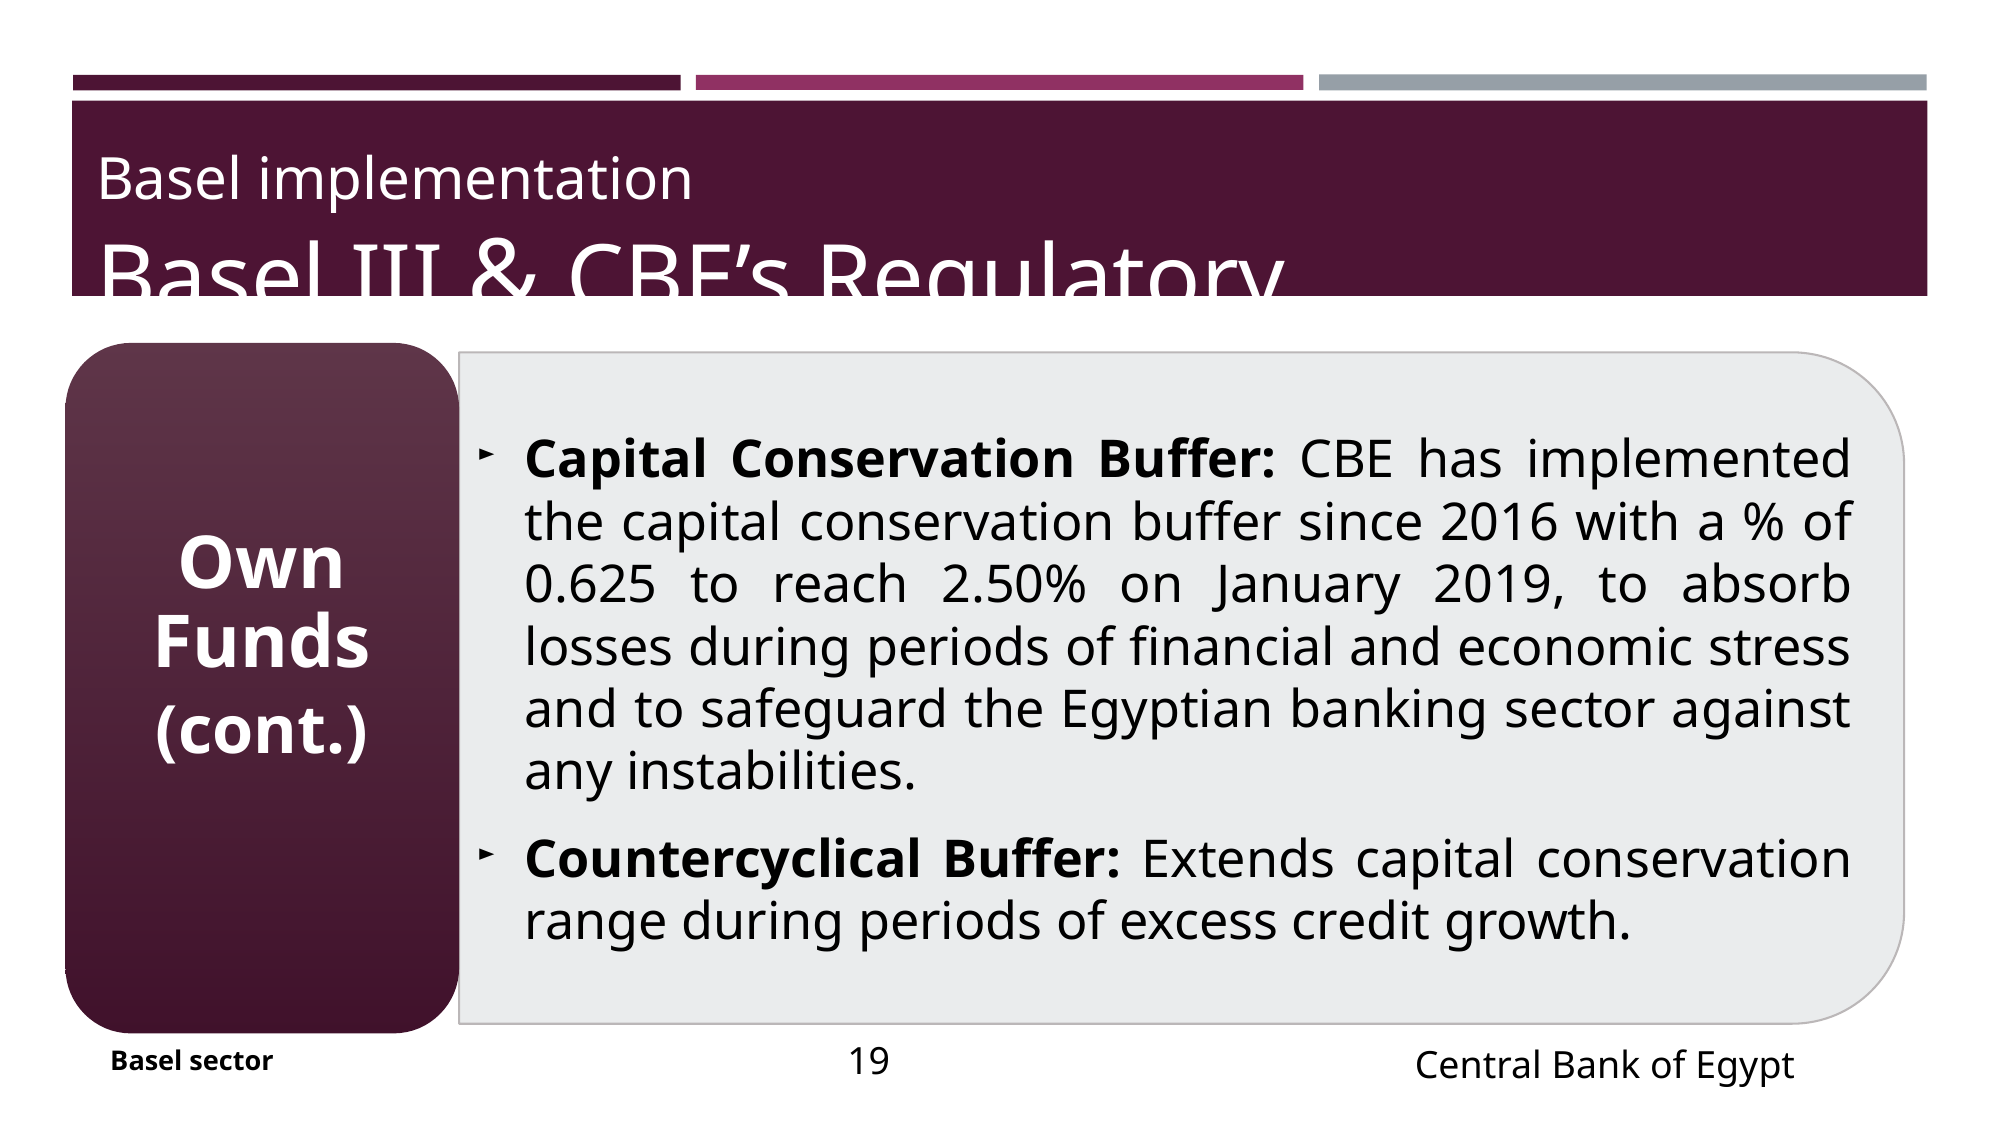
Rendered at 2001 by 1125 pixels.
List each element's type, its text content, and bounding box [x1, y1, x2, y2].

text_box Own Funds (cont.) [65, 342, 460, 1034]
footer Central Bank of Egypt [1400, 1033, 1905, 1094]
text_box Capital Conservation Buffer: CBE has implemented the capital conservation buffer since 2016 with a % of 0.625 to reach 2.50% on January 2019, to absorb losses during periods of financial and economic stress and to safeguard the Egyptian banking sector against any instabilities. Countercyclical Buffer: Extends capital conservation range during periods of excess credit growth. [459, 352, 1905, 1024]
slide_number <numéro> [832, 1029, 1006, 1090]
title Basel implementation Basel III & CBE’s Regulatory developments [81, 133, 1930, 291]
